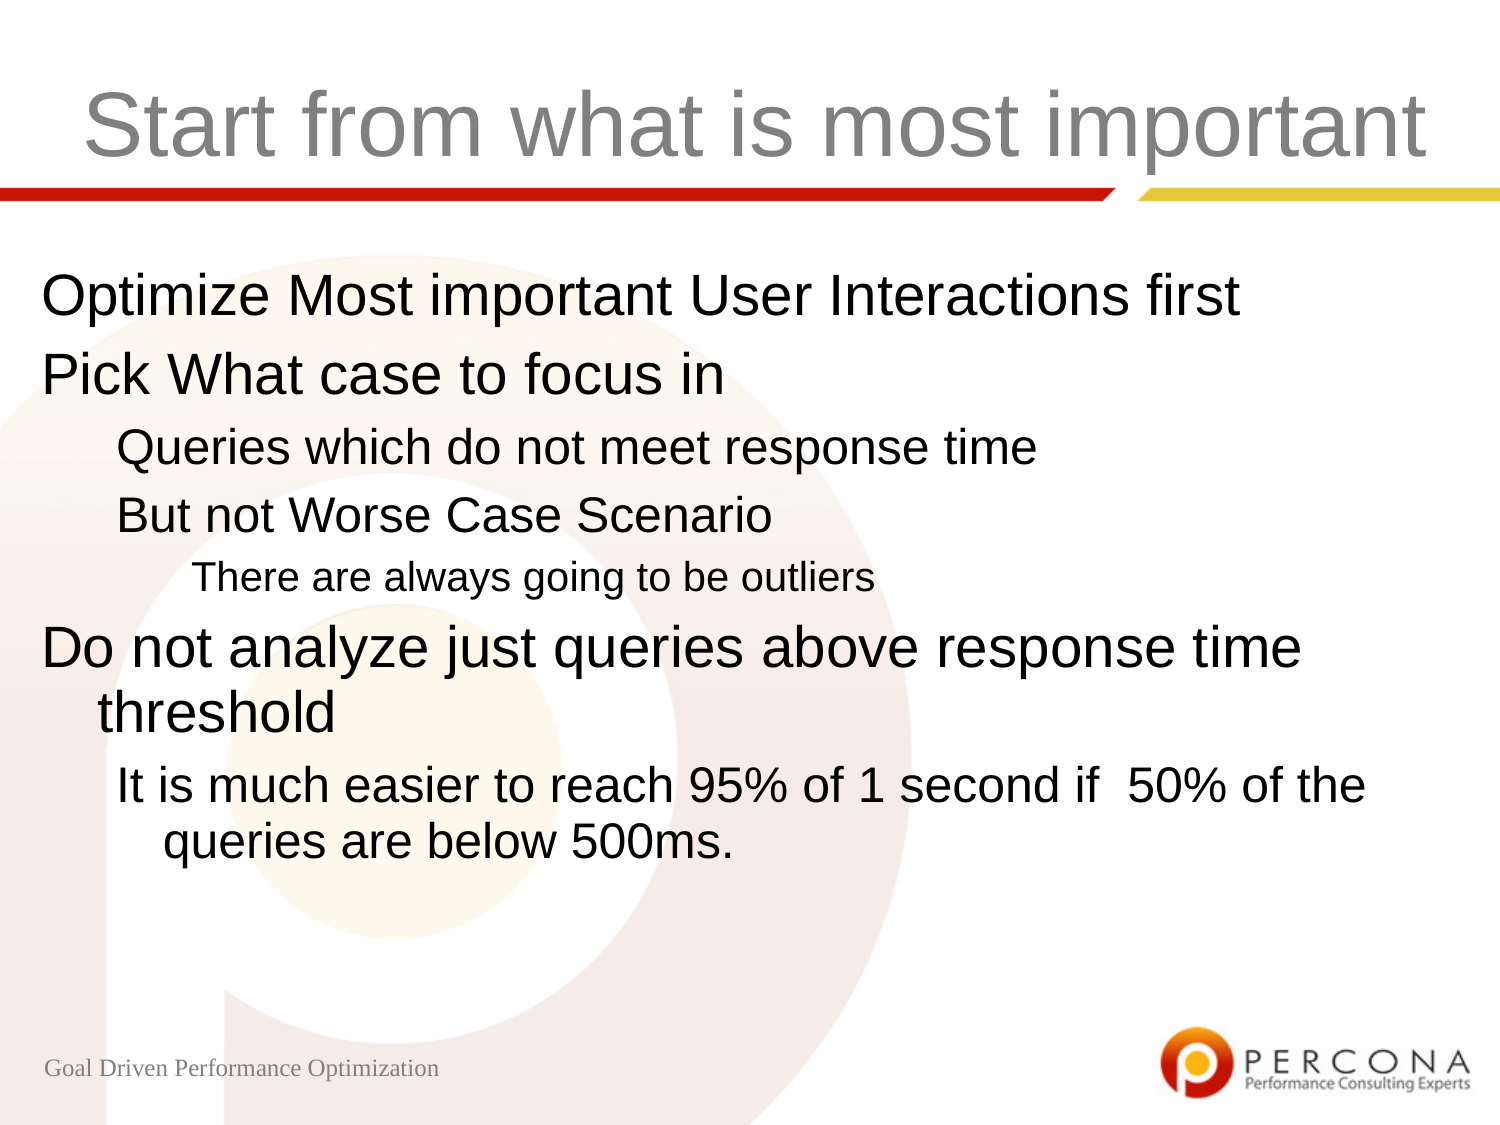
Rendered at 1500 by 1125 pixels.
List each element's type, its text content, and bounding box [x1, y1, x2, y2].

picture [0, 0, 1500, 1125]
title Start from what is most important [41, 62, 1471, 187]
list Optimize Most important User Interactions first Pick What case to focus in Queries which do not meet response time But not Worse Case Scenario There are always going to be outliers Do not analyze just queries above response time threshold It is much easier to reach 95% of 1 second if 50% of the queries are below 500ms. [41, 262, 1471, 991]
